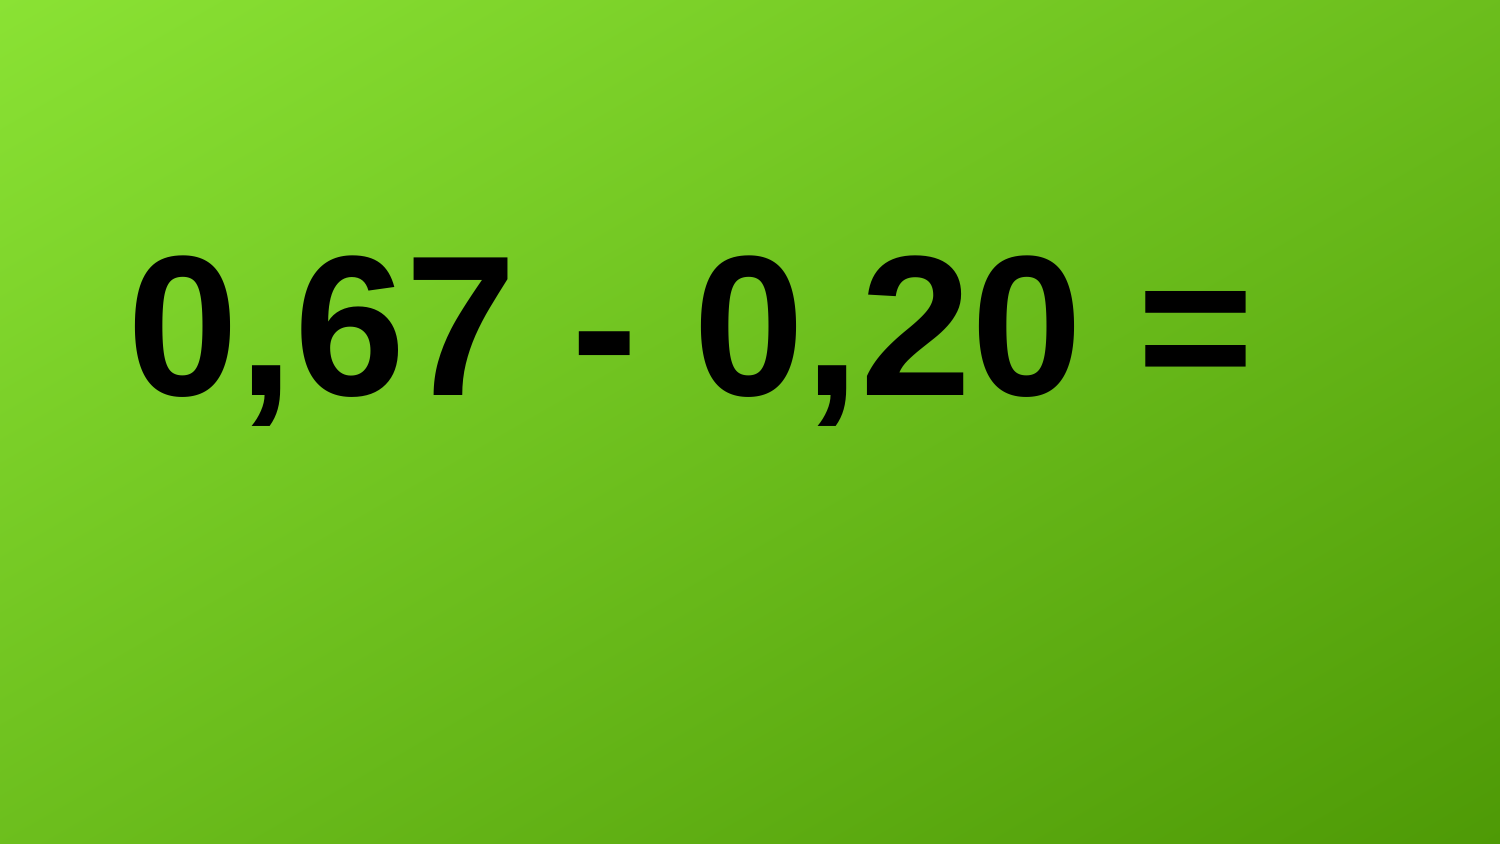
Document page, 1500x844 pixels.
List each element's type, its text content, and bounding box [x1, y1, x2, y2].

title 0,67 - 0,20 = [112, 259, 1388, 450]
